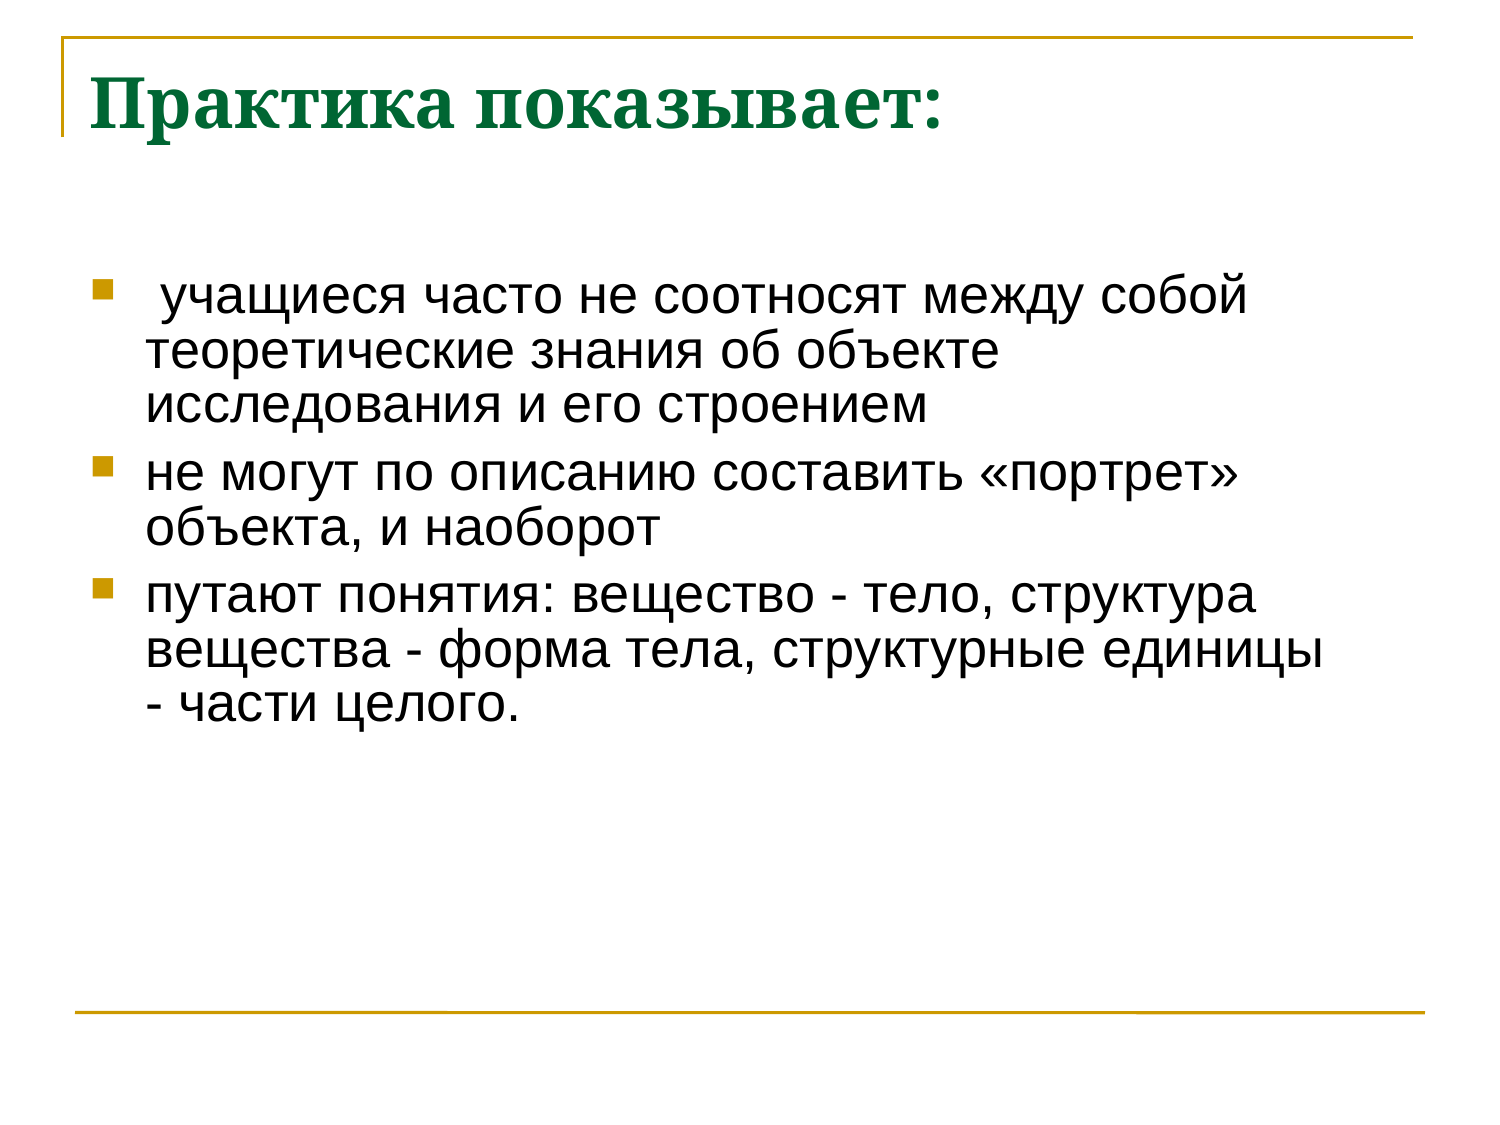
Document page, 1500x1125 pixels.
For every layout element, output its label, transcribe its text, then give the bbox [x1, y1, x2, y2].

title Практика показывает: [75, 45, 1426, 233]
list учащиеся часто не соотносят между собой теоретические знания об объекте исследования и его строением не могут по описанию составить «портрет» объекта, и наоборот путают понятия: вещество - тело, структура вещества - форма тела, структурные единицы - части целого. [74, 262, 1353, 1006]
